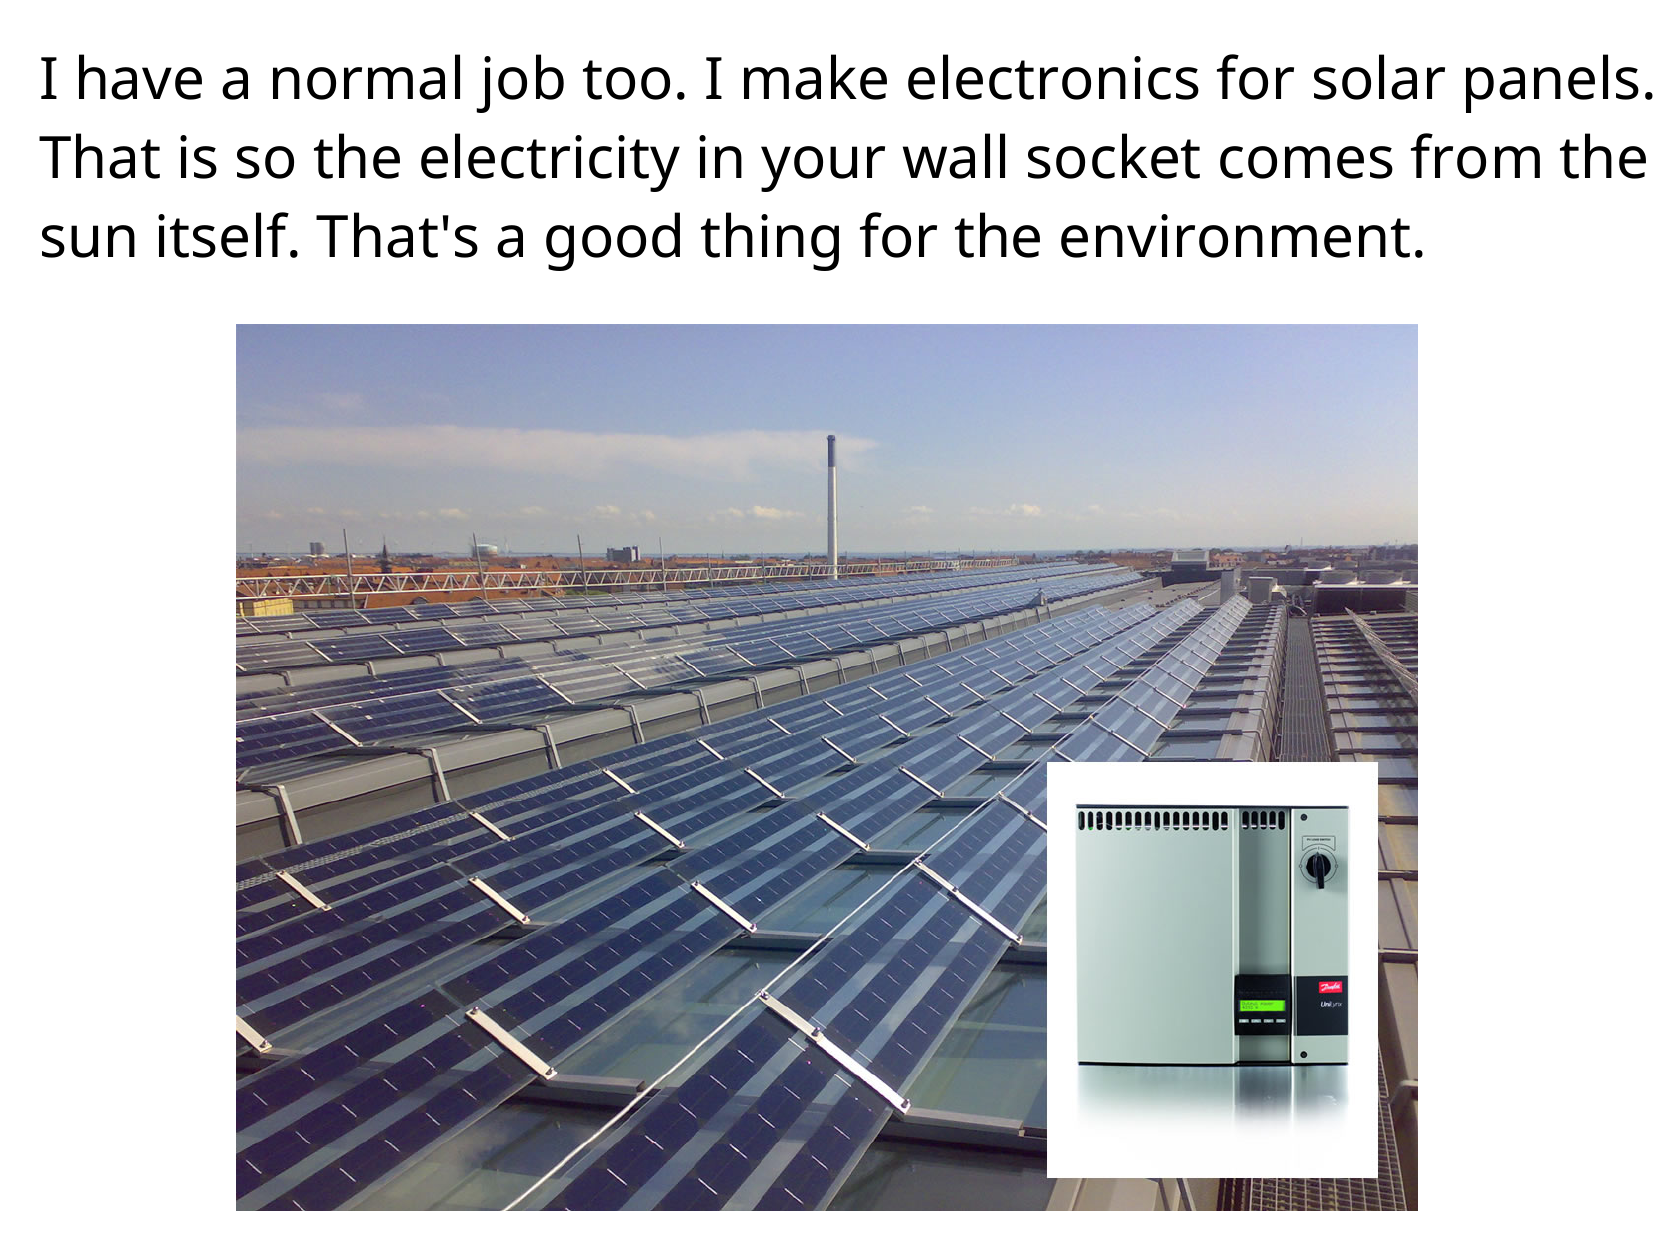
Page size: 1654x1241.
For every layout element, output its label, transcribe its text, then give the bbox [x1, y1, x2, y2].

picture [236, 324, 1418, 1211]
text_box I have a normal job too. I make electronics for solar panels. That is so the electricity in your wall socket comes from the sun itself. That's a good thing for the environment. [24, 29, 1654, 302]
